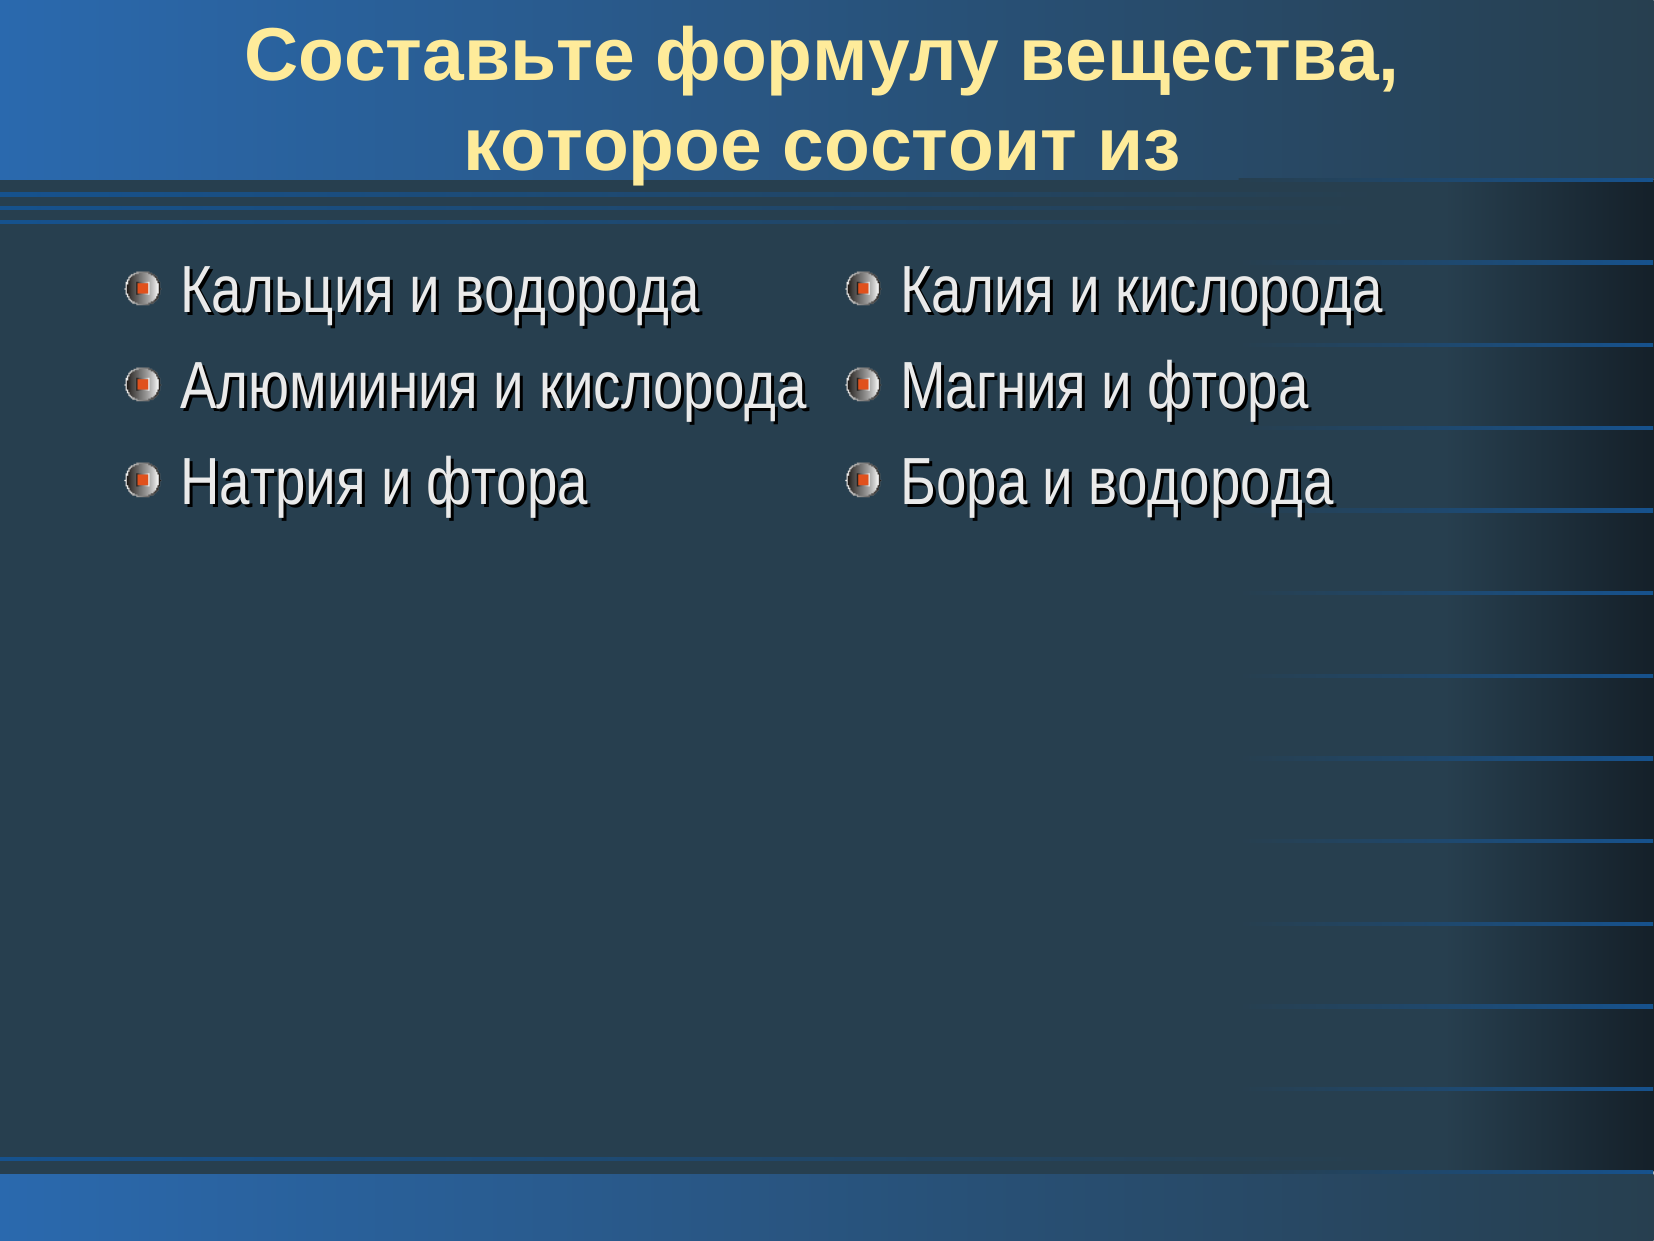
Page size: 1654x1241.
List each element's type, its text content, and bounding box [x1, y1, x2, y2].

list Калия и кислорода Магния и фтора Бора и водорода [844, 247, 1530, 1067]
list Кальция и водорода Алюмииния и кислорода Натрия и фтора [123, 247, 810, 1052]
title Составьте формулу вещества, которое состоит из [91, 9, 1553, 184]
